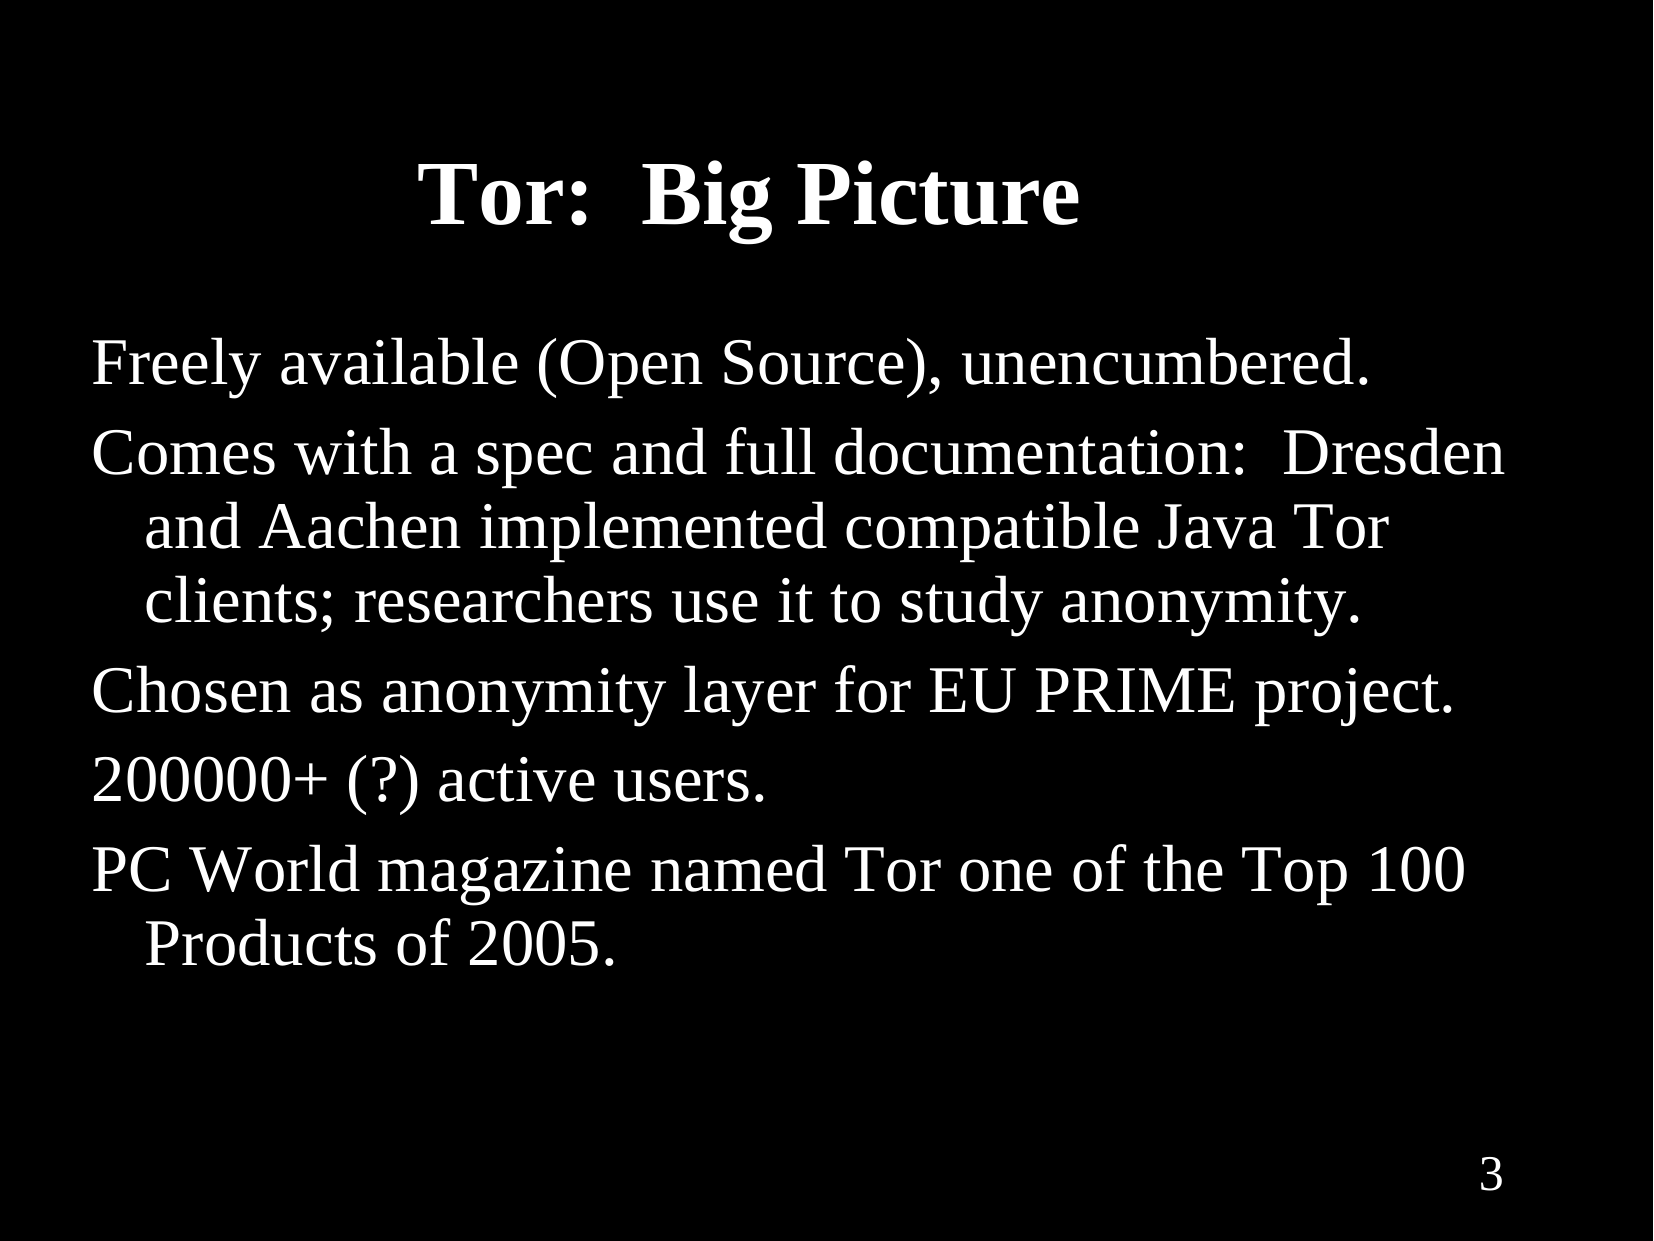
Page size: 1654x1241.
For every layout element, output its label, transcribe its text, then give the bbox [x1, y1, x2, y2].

list Freely available (Open Source), unencumbered. Comes with a spec and full documentation: Dresden and Aachen implemented compatible Java Tor clients; researchers use it to study anonymity. Chosen as anonymity layer for EU PRIME project. 200000+ (?) active users. PC World magazine named Tor one of the Top 100 Products of 2005. [74, 325, 1539, 1115]
title Tor: Big Picture [112, 100, 1388, 288]
